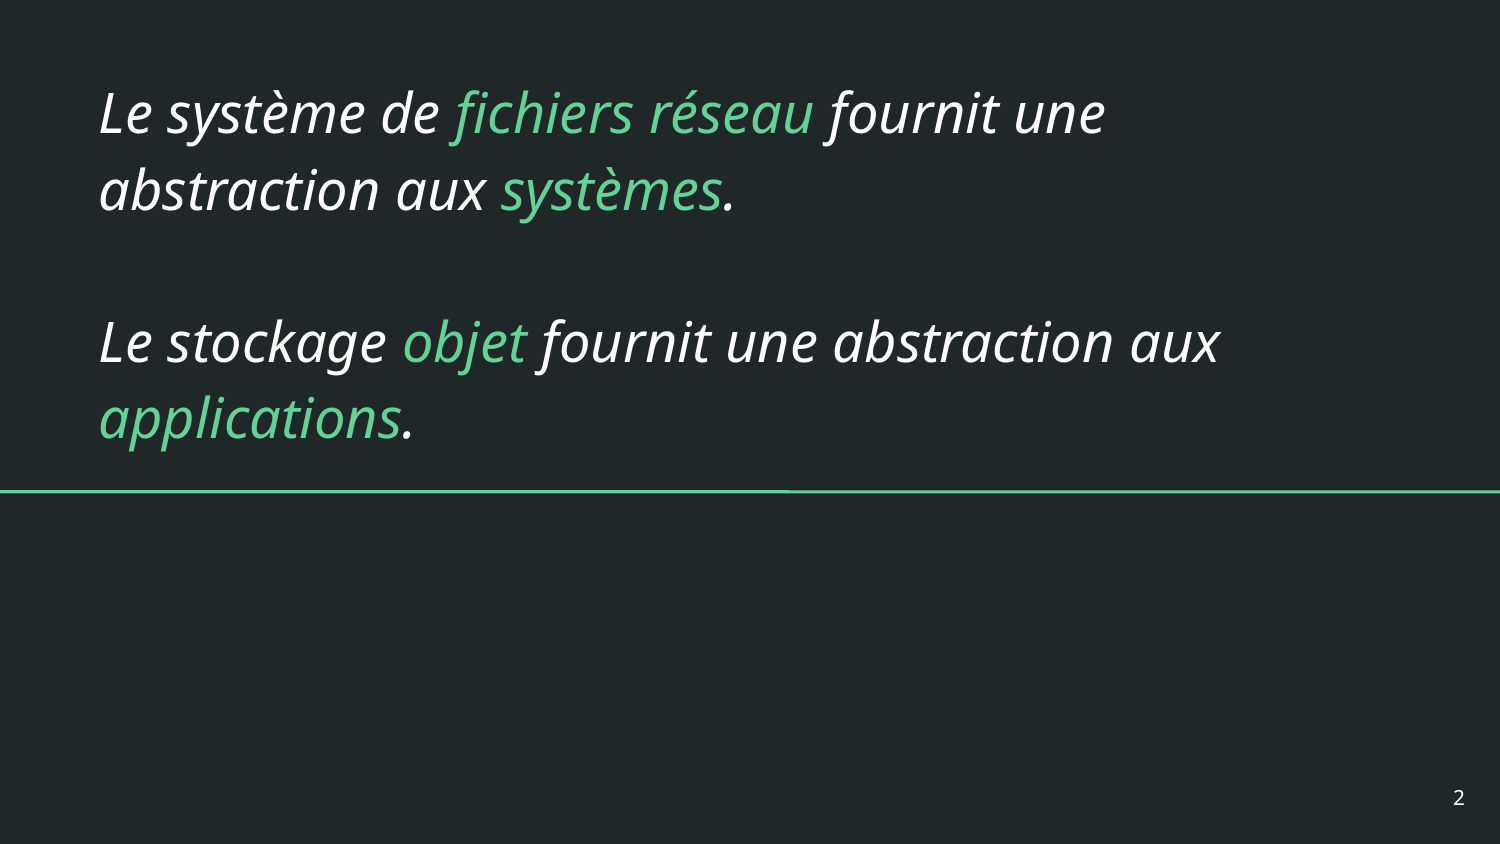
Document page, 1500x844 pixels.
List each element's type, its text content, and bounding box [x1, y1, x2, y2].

slide_number <numéro> [1389, 764, 1480, 830]
title Le système de fichiers réseau fournit une abstraction aux systèmes. Le stockage objet fournit une abstraction aux applications. [83, 59, 1417, 473]
